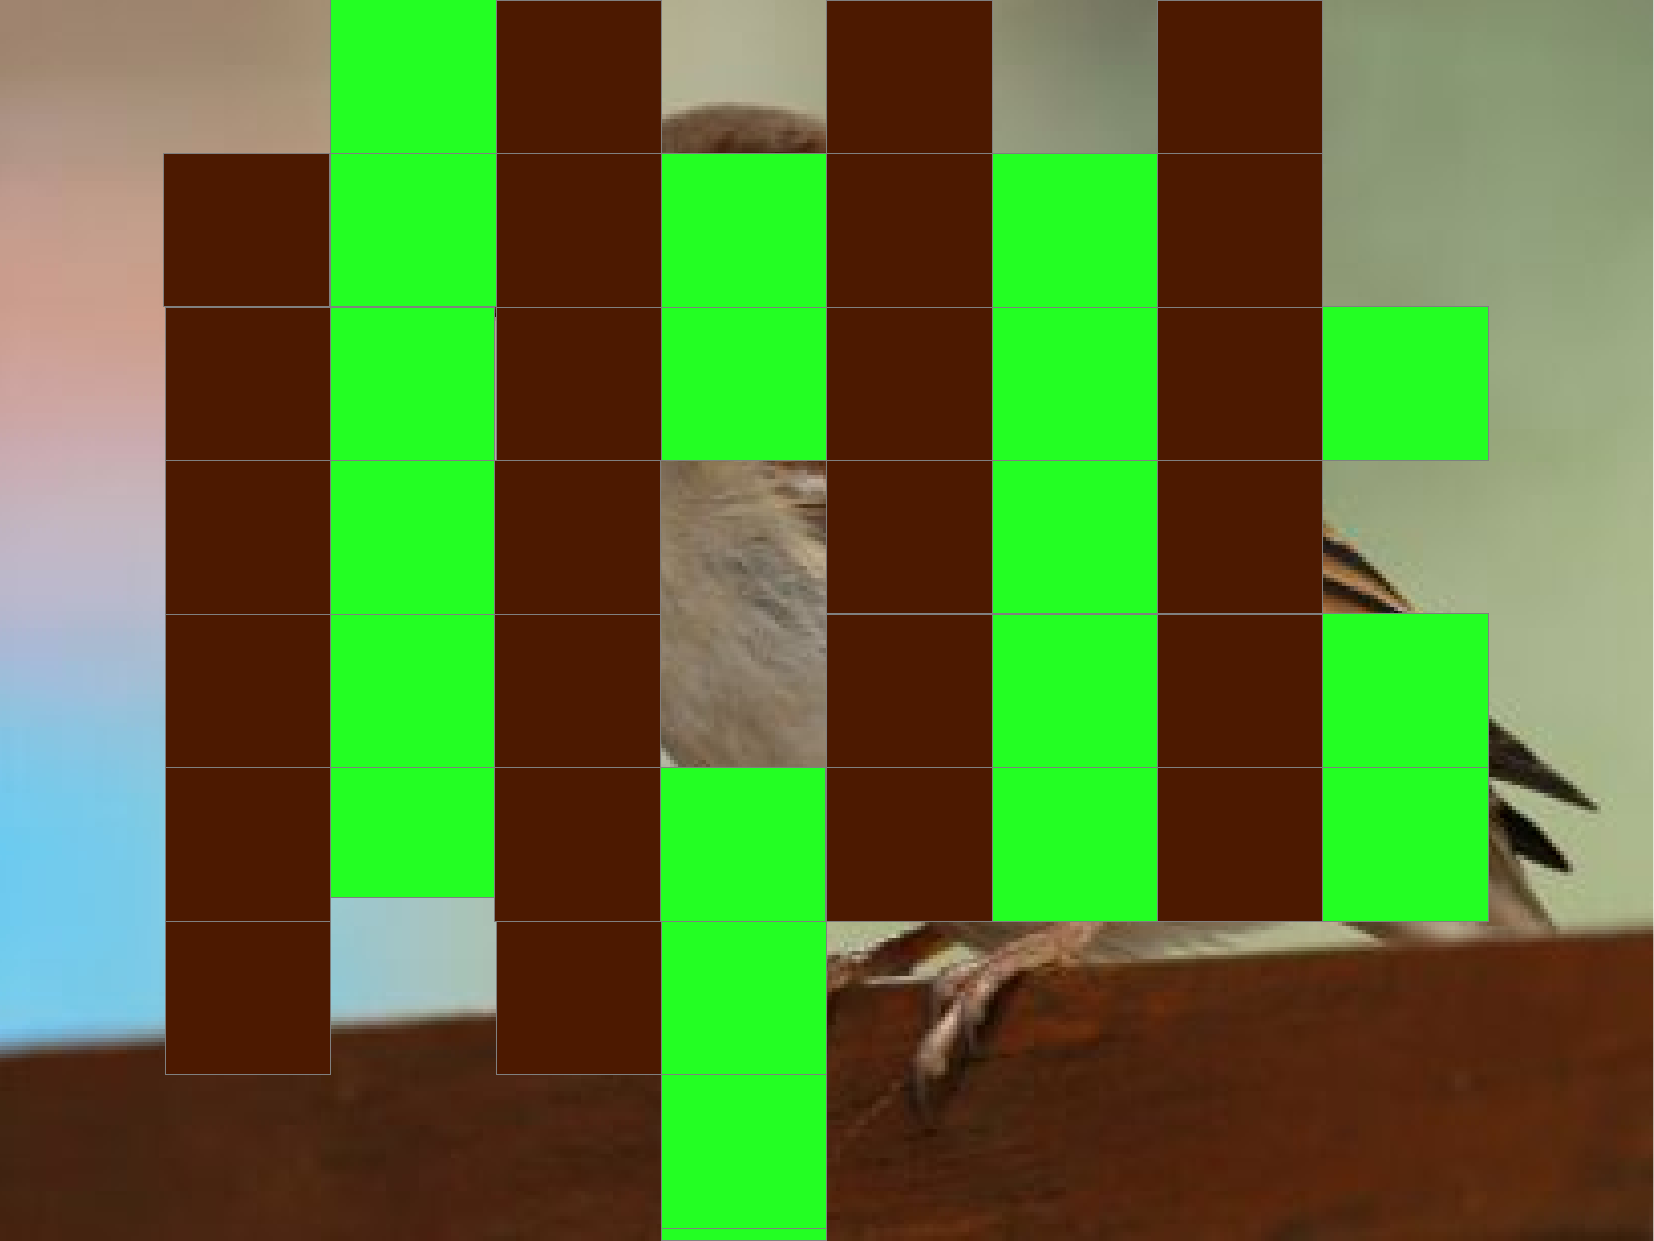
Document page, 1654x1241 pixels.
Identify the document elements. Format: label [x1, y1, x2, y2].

picture [661, 461, 826, 767]
picture [827, 0, 1654, 1241]
picture [993, 0, 1157, 153]
picture [0, 0, 661, 1241]
text_box [163, 0, 1489, 1241]
picture [662, 0, 826, 153]
